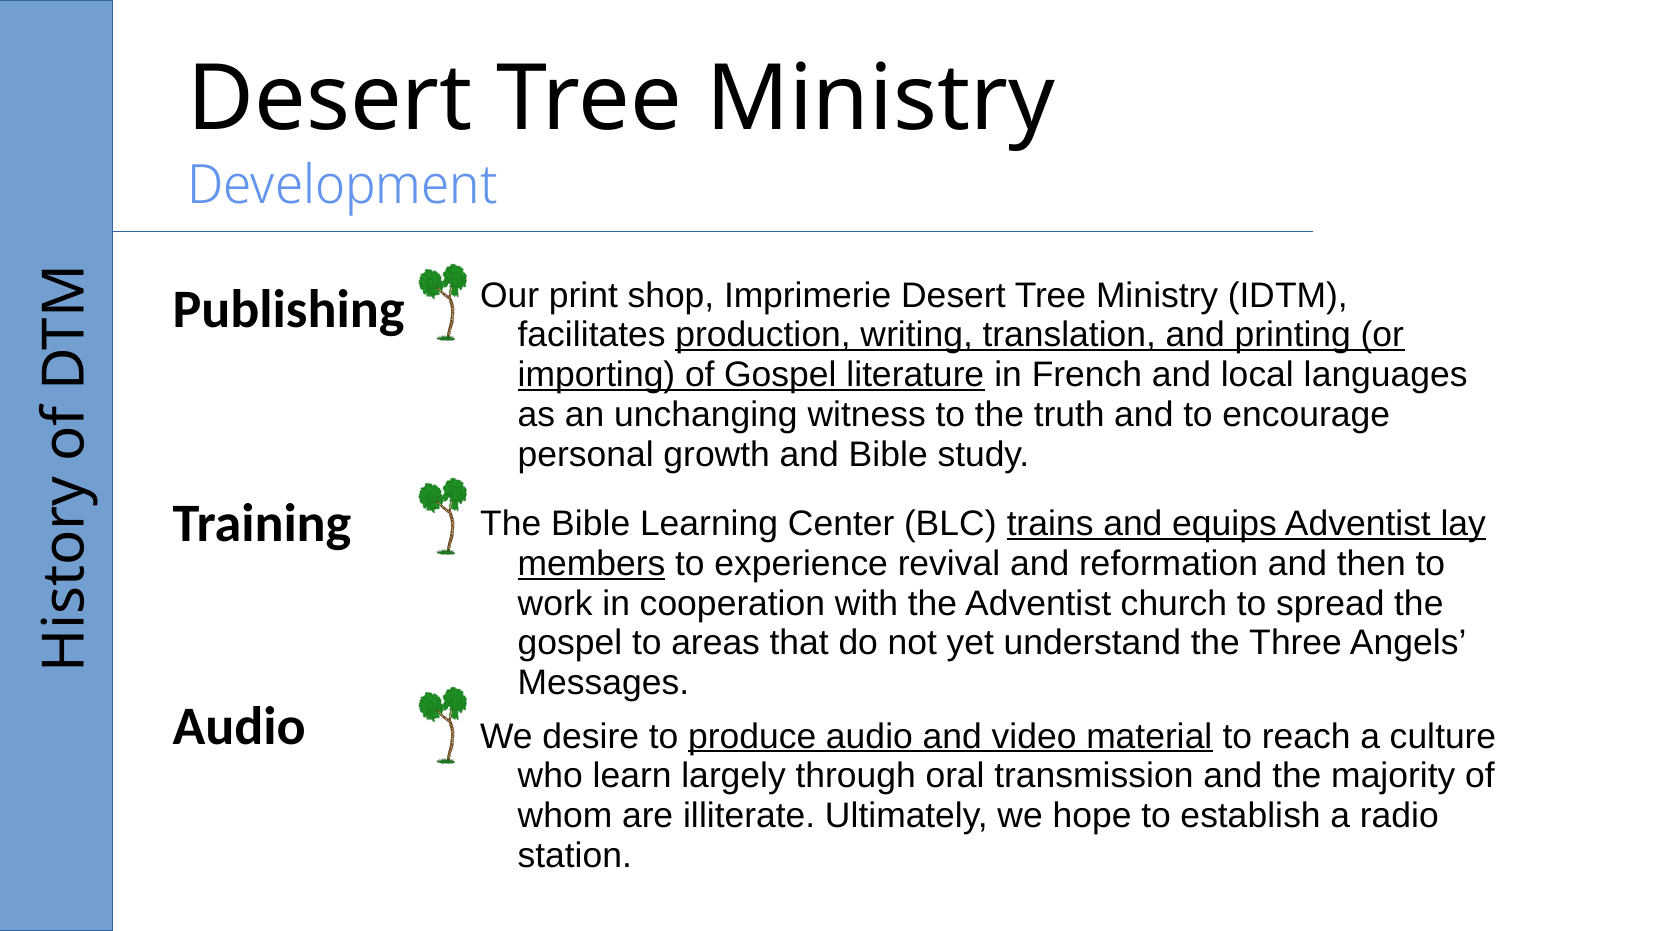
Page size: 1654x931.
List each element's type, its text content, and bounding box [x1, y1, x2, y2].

text_box We desire to produce audio and video material to reach a culture who learn largely through oral transmission and the majority of whom are illiterate. Ultimately, we hope to establish a radio station. [427, 708, 1518, 883]
text_box [0, 0, 113, 931]
picture [417, 685, 472, 768]
title Desert Tree Ministry [187, 33, 1571, 125]
picture [417, 476, 472, 558]
picture [417, 262, 472, 279]
text_box The Bible Learning Center (BLC) trains and equips Adventist lay members to experience revival and reformation and then to work in cooperation with the Adventist church to spread the gospel to areas that do not yet understand the Three Angels’ Messages. [427, 496, 1518, 708]
text_box Training [158, 493, 442, 563]
title Development [187, 125, 1571, 239]
text_box Audio [158, 696, 442, 766]
text_box History of DTM [13, 37, 105, 901]
text_box Our print shop, Imprimerie Desert Tree Ministry (IDTM), facilitates production, writing, translation, and printing (or importing) of Gospel literature in French and local languages as an unchanging witness to the truth and to encourage personal growth and Bible study. [427, 267, 1518, 482]
text_box Publishing [157, 279, 442, 349]
